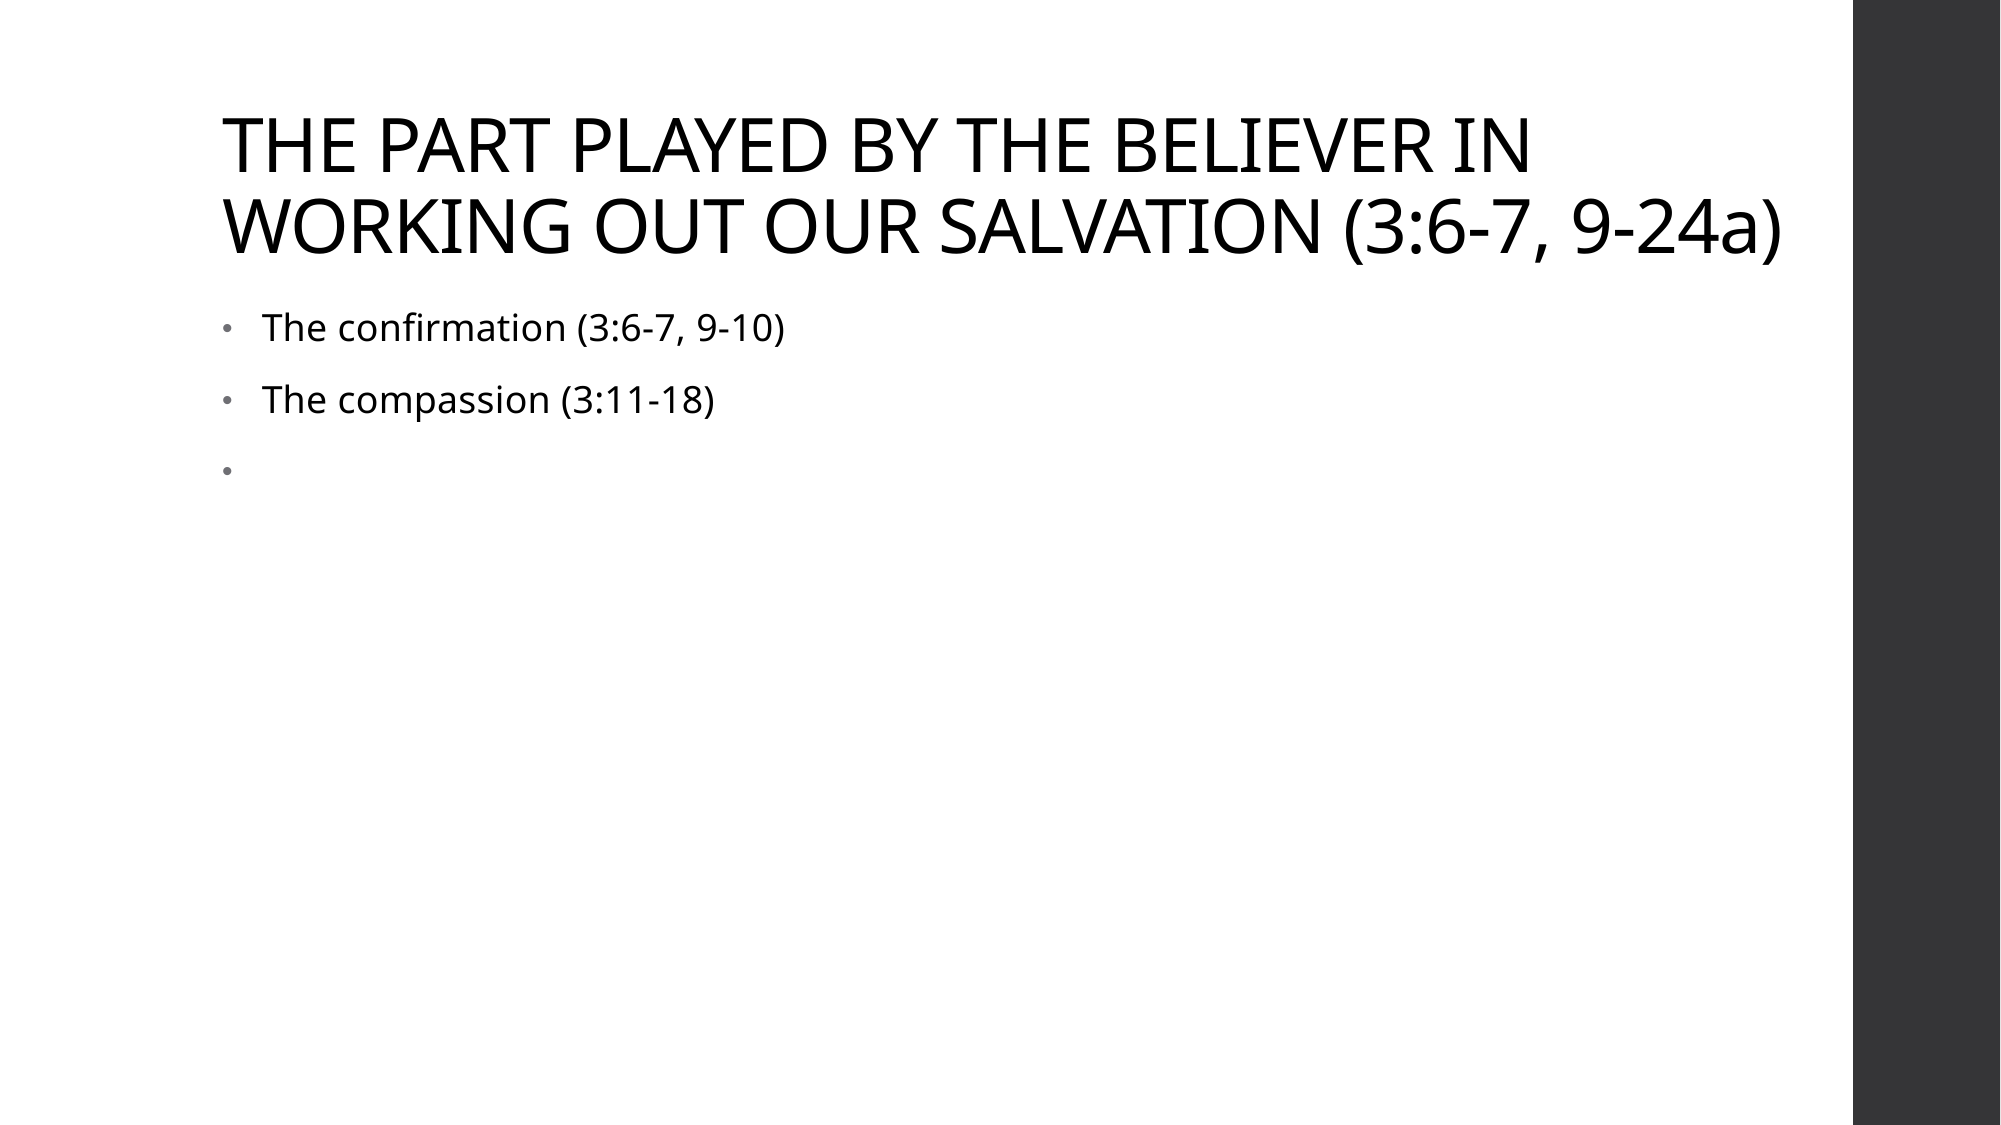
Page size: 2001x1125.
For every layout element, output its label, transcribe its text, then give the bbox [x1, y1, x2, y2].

title THE PART PLAYED BY THE BELIEVER IN WORKING OUT OUR SALVATION (3:6-7, 9-24a) [206, 60, 1797, 278]
list The confirmation (3:6-7, 9-10) The compassion (3:11-18) [206, 299, 1617, 1014]
